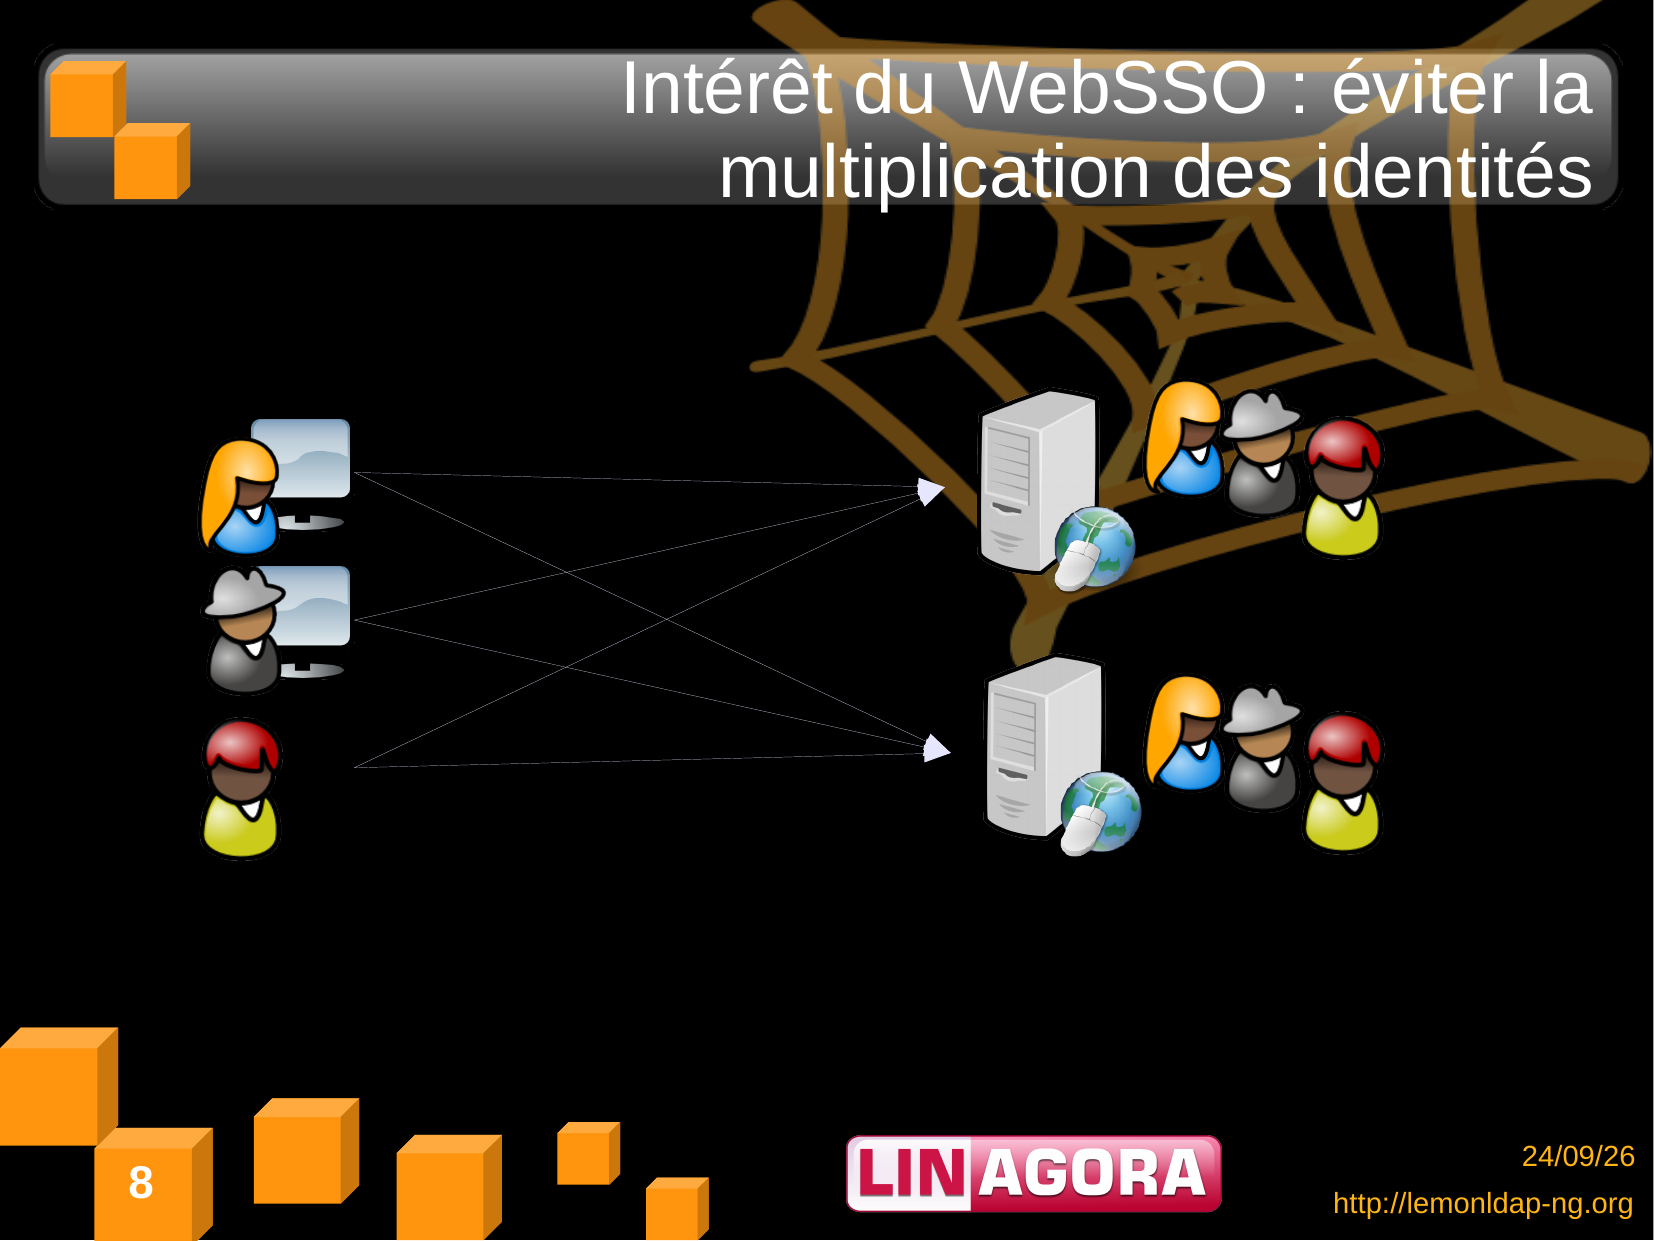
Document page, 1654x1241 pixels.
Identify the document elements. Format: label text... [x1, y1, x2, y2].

picture [33, 43, 749, 211]
picture [167, 714, 316, 863]
picture [838, 1121, 1229, 1241]
title Intérêt du WebSSO : éviter la multiplication des identités [194, 45, 1595, 214]
picture [173, 413, 355, 698]
picture [944, 354, 1418, 886]
